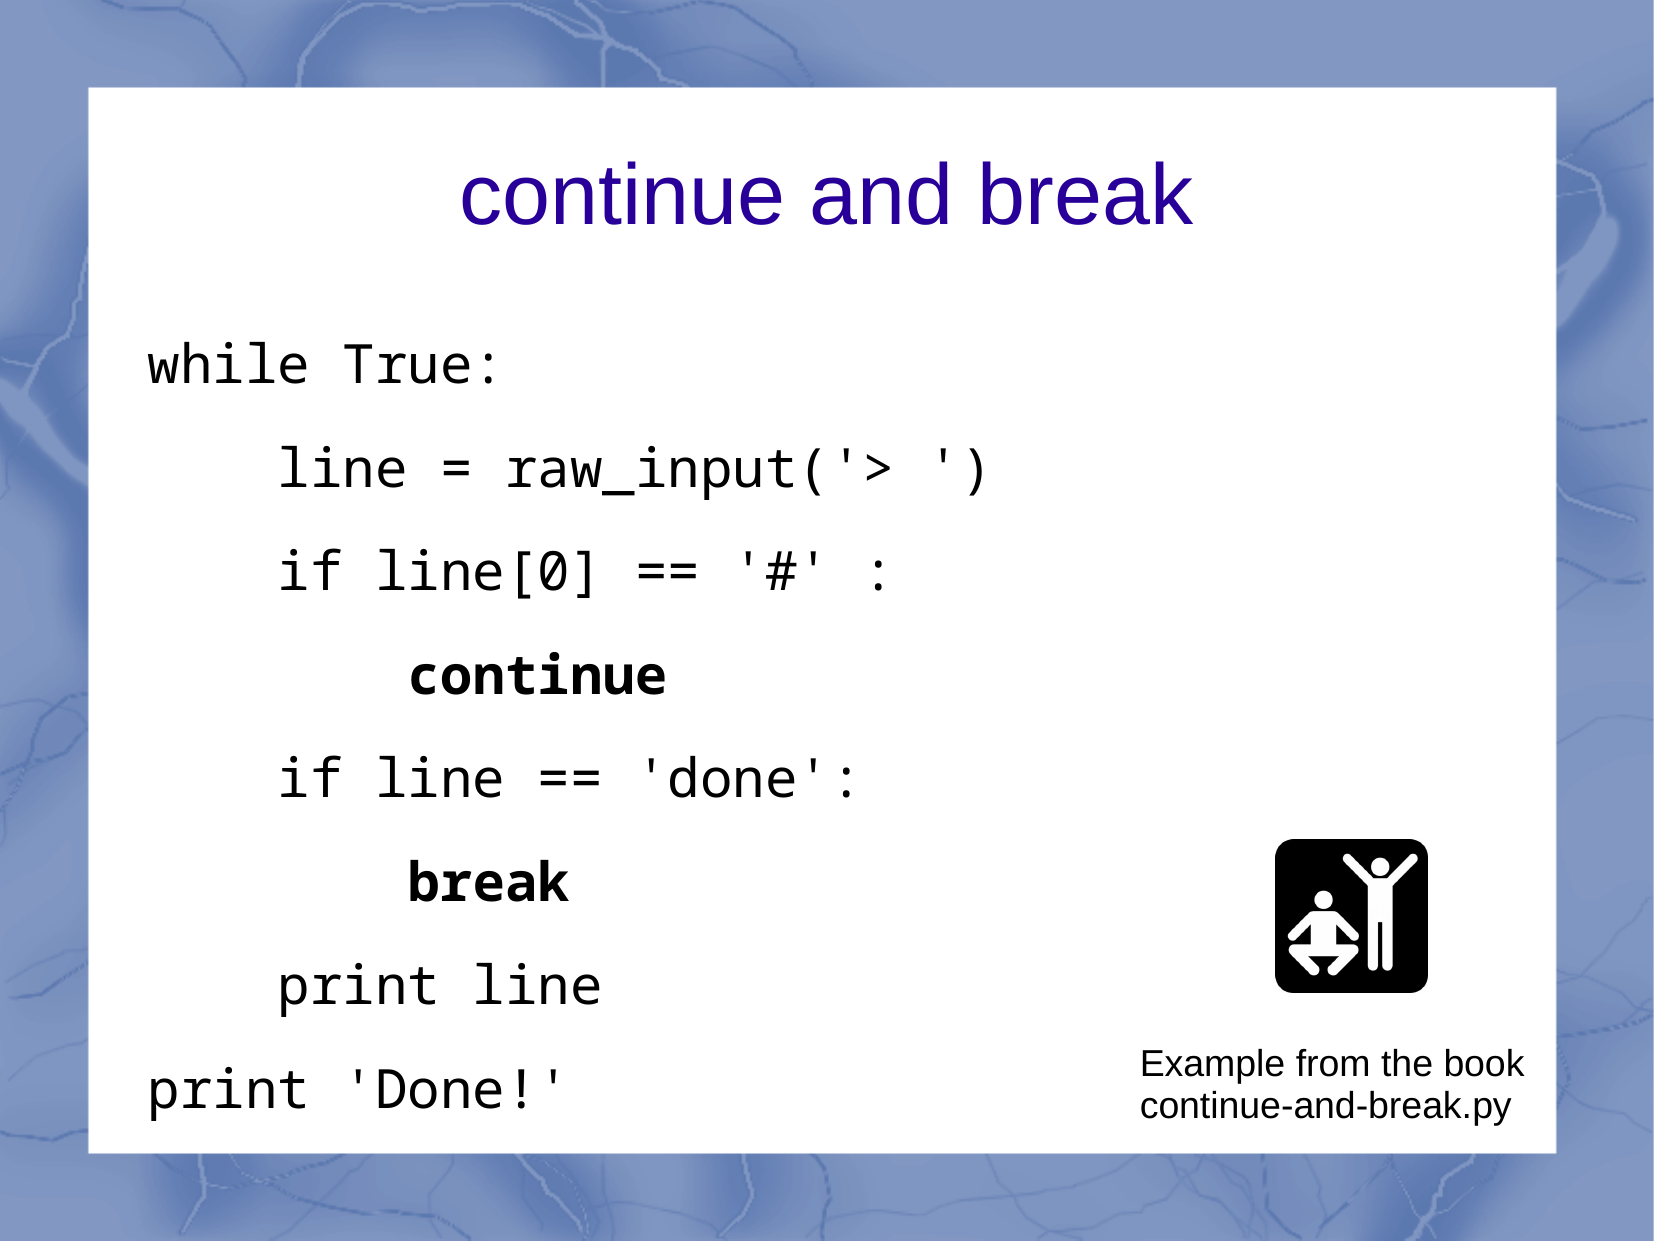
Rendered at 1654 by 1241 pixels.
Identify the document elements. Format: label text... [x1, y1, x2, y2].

text_box Example from the book continue-and-break.py [1125, 1035, 1540, 1134]
picture [0, 0, 1654, 1241]
title continue and break [118, 90, 1536, 298]
list while True: line = raw_input('> ') if line[0] == '#' : continue if line == 'done': break print line print 'Done!' [147, 325, 1506, 1147]
